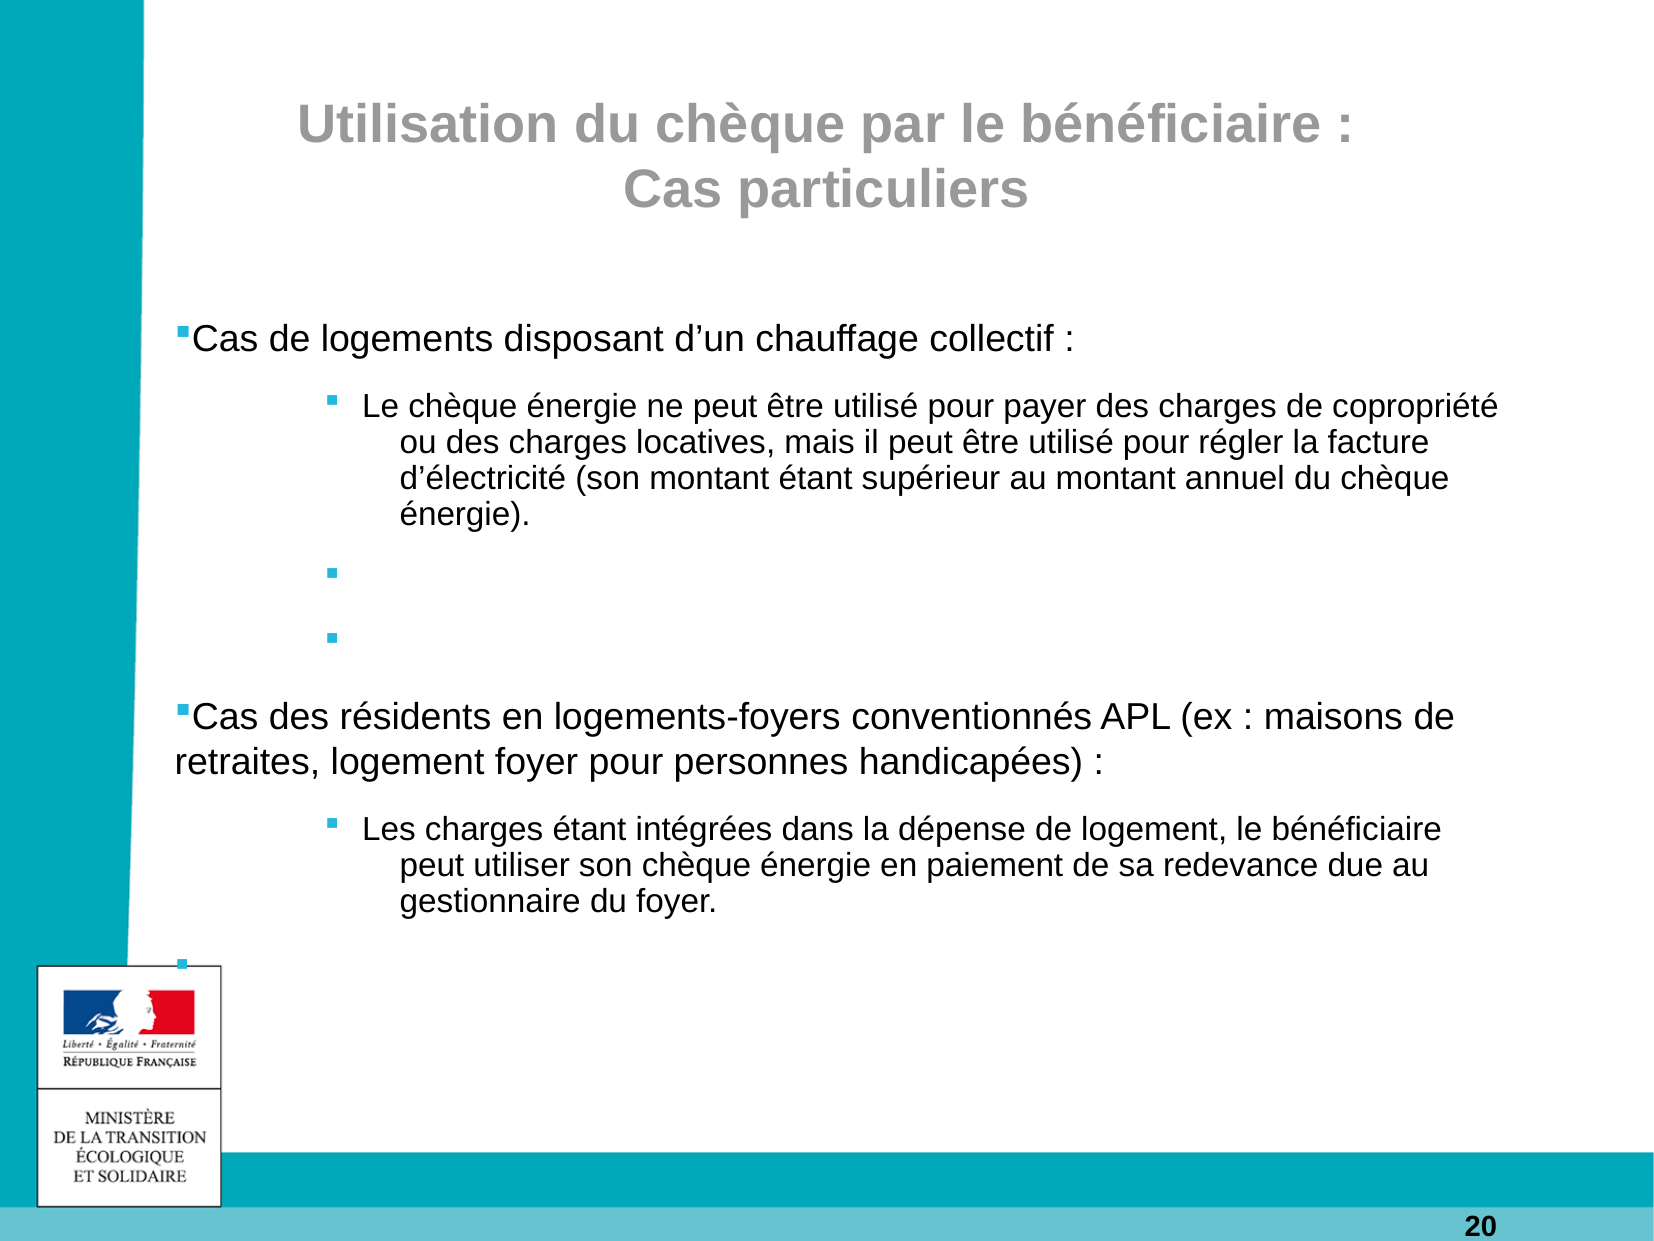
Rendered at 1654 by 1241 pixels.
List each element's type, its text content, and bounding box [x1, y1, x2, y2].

list Cas de logements disposant d’un chauffage collectif : Le chèque énergie ne peut être utilisé pour payer des charges de copropriété ou des charges locatives, mais il peut être utilisé pour régler la facture d’électricité (son montant étant supérieur au montant annuel du chèque énergie). Cas des résidents en logements-foyers conventionnés APL (ex : maisons de retraites, logement foyer pour personnes handicapées) : Les charges étant intégrées dans la dépense de logement, le bénéficiaire peut utiliser son chèque énergie en paiement de sa redevance due au gestionnaire du foyer. [174, 314, 1504, 1034]
title Utilisation du chèque par le bénéficiaire : Cas particuliers [82, 49, 1571, 257]
text_box [1464, 1207, 1629, 1241]
